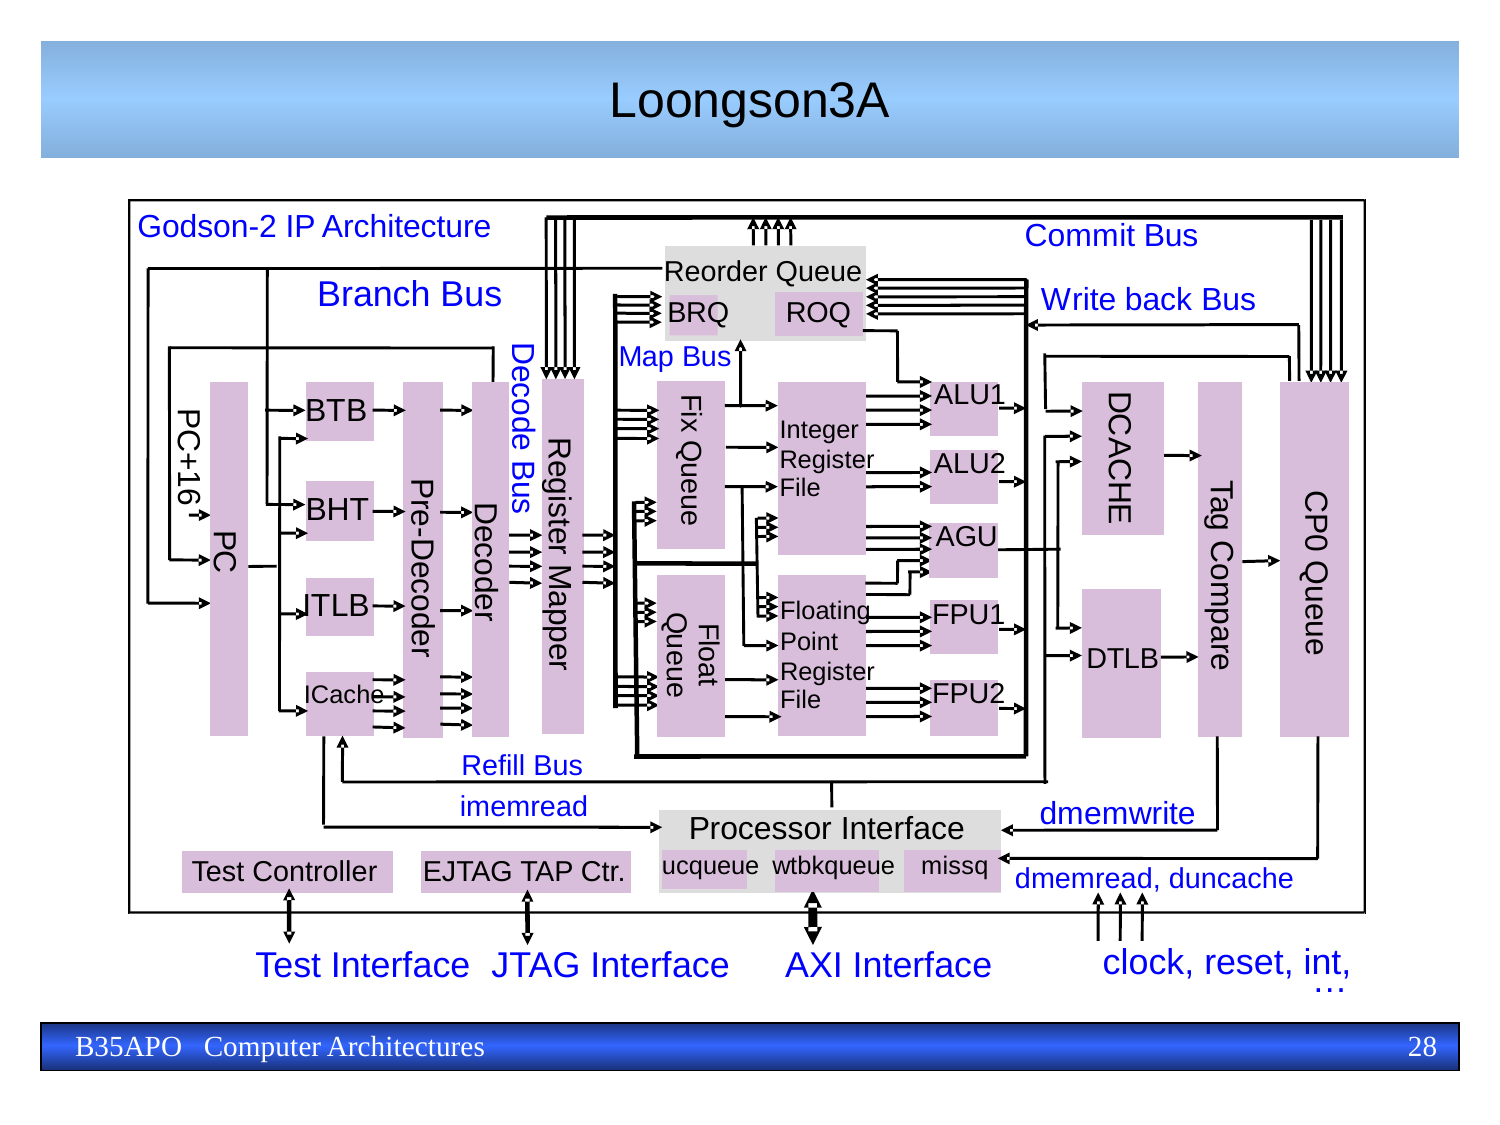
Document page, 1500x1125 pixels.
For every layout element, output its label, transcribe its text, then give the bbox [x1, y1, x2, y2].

title Loongson3A [41, 41, 1459, 158]
chart [106, 184, 1394, 1031]
